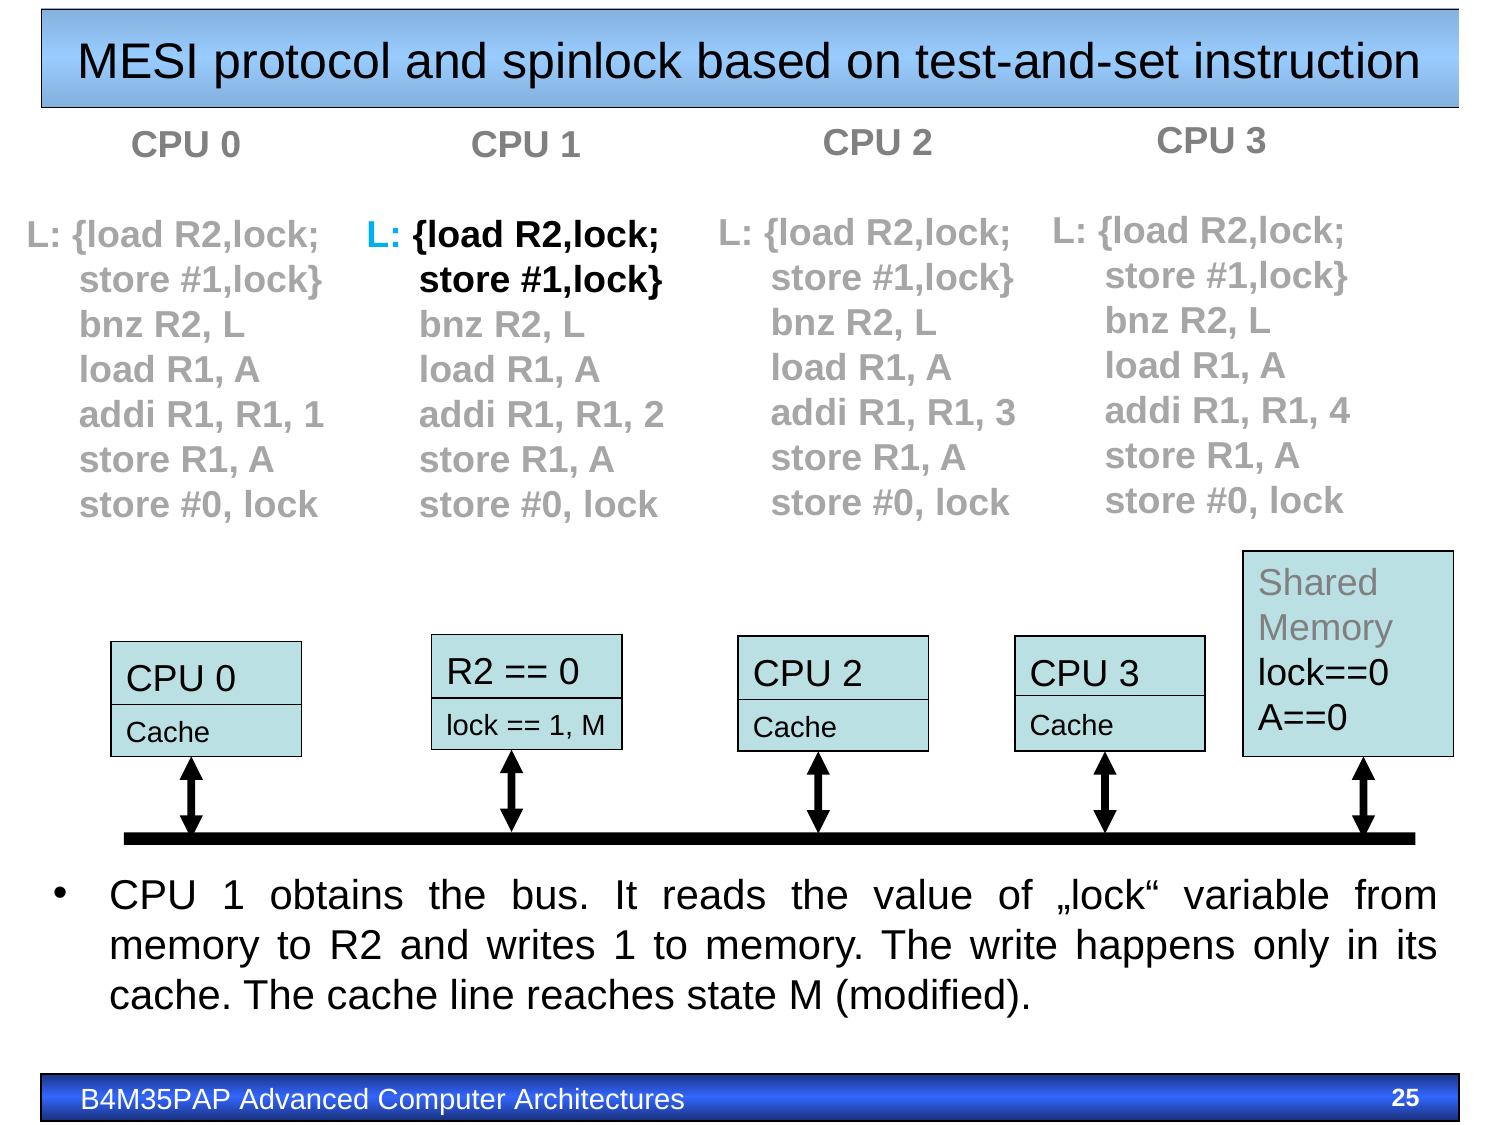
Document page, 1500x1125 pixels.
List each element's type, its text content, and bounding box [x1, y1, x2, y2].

text_box lock == 1, M [431, 697, 622, 750]
text_box CPU 2 L: {load R2,lock; store #1,lock} bnz R2, L load R1, A addi R1, R1, 3 store R1, A store #0, lock [703, 110, 1053, 531]
text_box CPU 2 [738, 636, 929, 699]
text_box CPU 1 obtains the bus. It reads the value of „lock“ variable from memory to R2 and writes 1 to memory. The write happens only in its cache. The cache line reaches state M (modified). [38, 860, 1454, 1076]
text_box CPU 3 [1014, 636, 1206, 695]
text_box CPU 3 L: {load R2,lock; store #1,lock} bnz R2, L load R1, A addi R1, R1, 4 store R1, A store #0, lock [1037, 108, 1386, 529]
text_box Shared Memory lock==0 A==0 [1243, 550, 1454, 757]
text_box Cache [111, 704, 302, 757]
title MESI protocol and spinlock based on test-and-set instruction [41, 8, 1459, 108]
text_box Cache [1014, 695, 1206, 752]
text_box Cache [738, 699, 929, 752]
text_box CPU 0 [111, 641, 302, 704]
text_box R2 == 0 [431, 634, 622, 697]
text_box CPU 1 L: {load R2,lock; store #1,lock} bnz R2, L load R1, A addi R1, R1, 2 store R1, A store #0, lock [351, 112, 701, 533]
text_box CPU 0 L: {load R2,lock; store #1,lock} bnz R2, L load R1, A addi R1, R1, 1 store R1, A store #0, lock [11, 112, 351, 533]
